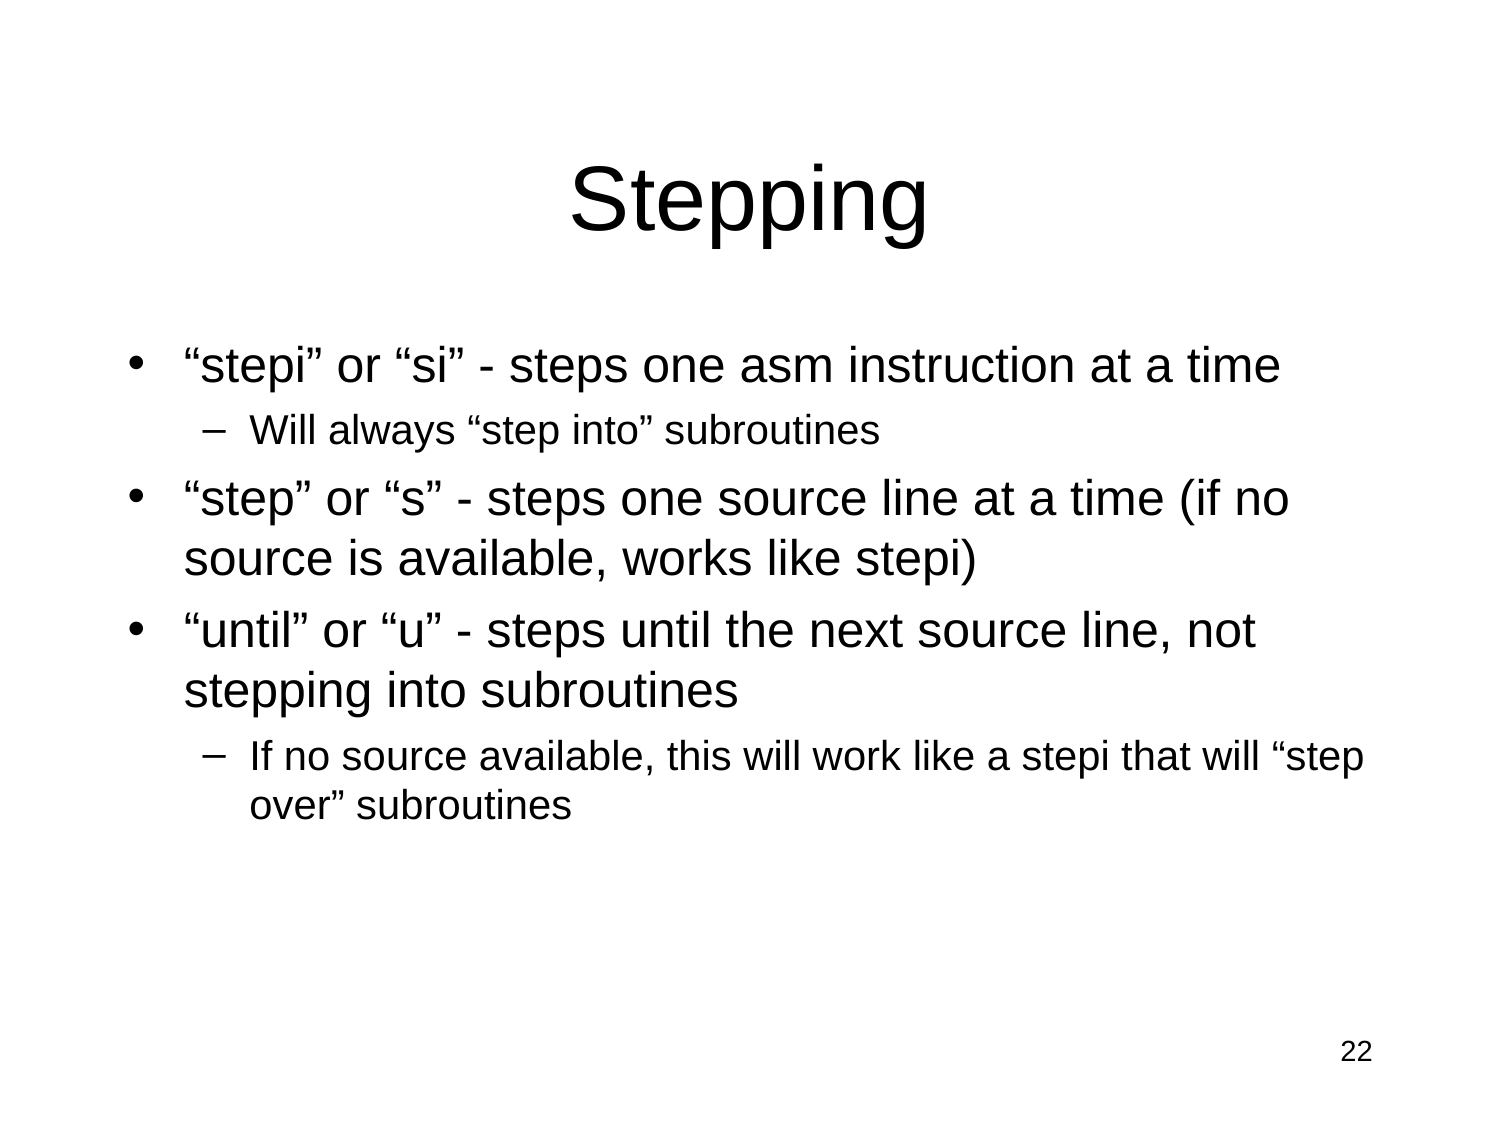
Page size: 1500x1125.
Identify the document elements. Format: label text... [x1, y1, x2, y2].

title Stepping [112, 99, 1388, 288]
text_box <number> [1074, 1025, 1388, 1101]
list “stepi” or “si” - steps one asm instruction at a time Will always “step into” subroutines “step” or “s” - steps one source line at a time (if no source is available, works like stepi) “until” or “u” - steps until the next source line, not stepping into subroutines If no source available, this will work like a stepi that will “step over” subroutines [112, 324, 1388, 1001]
